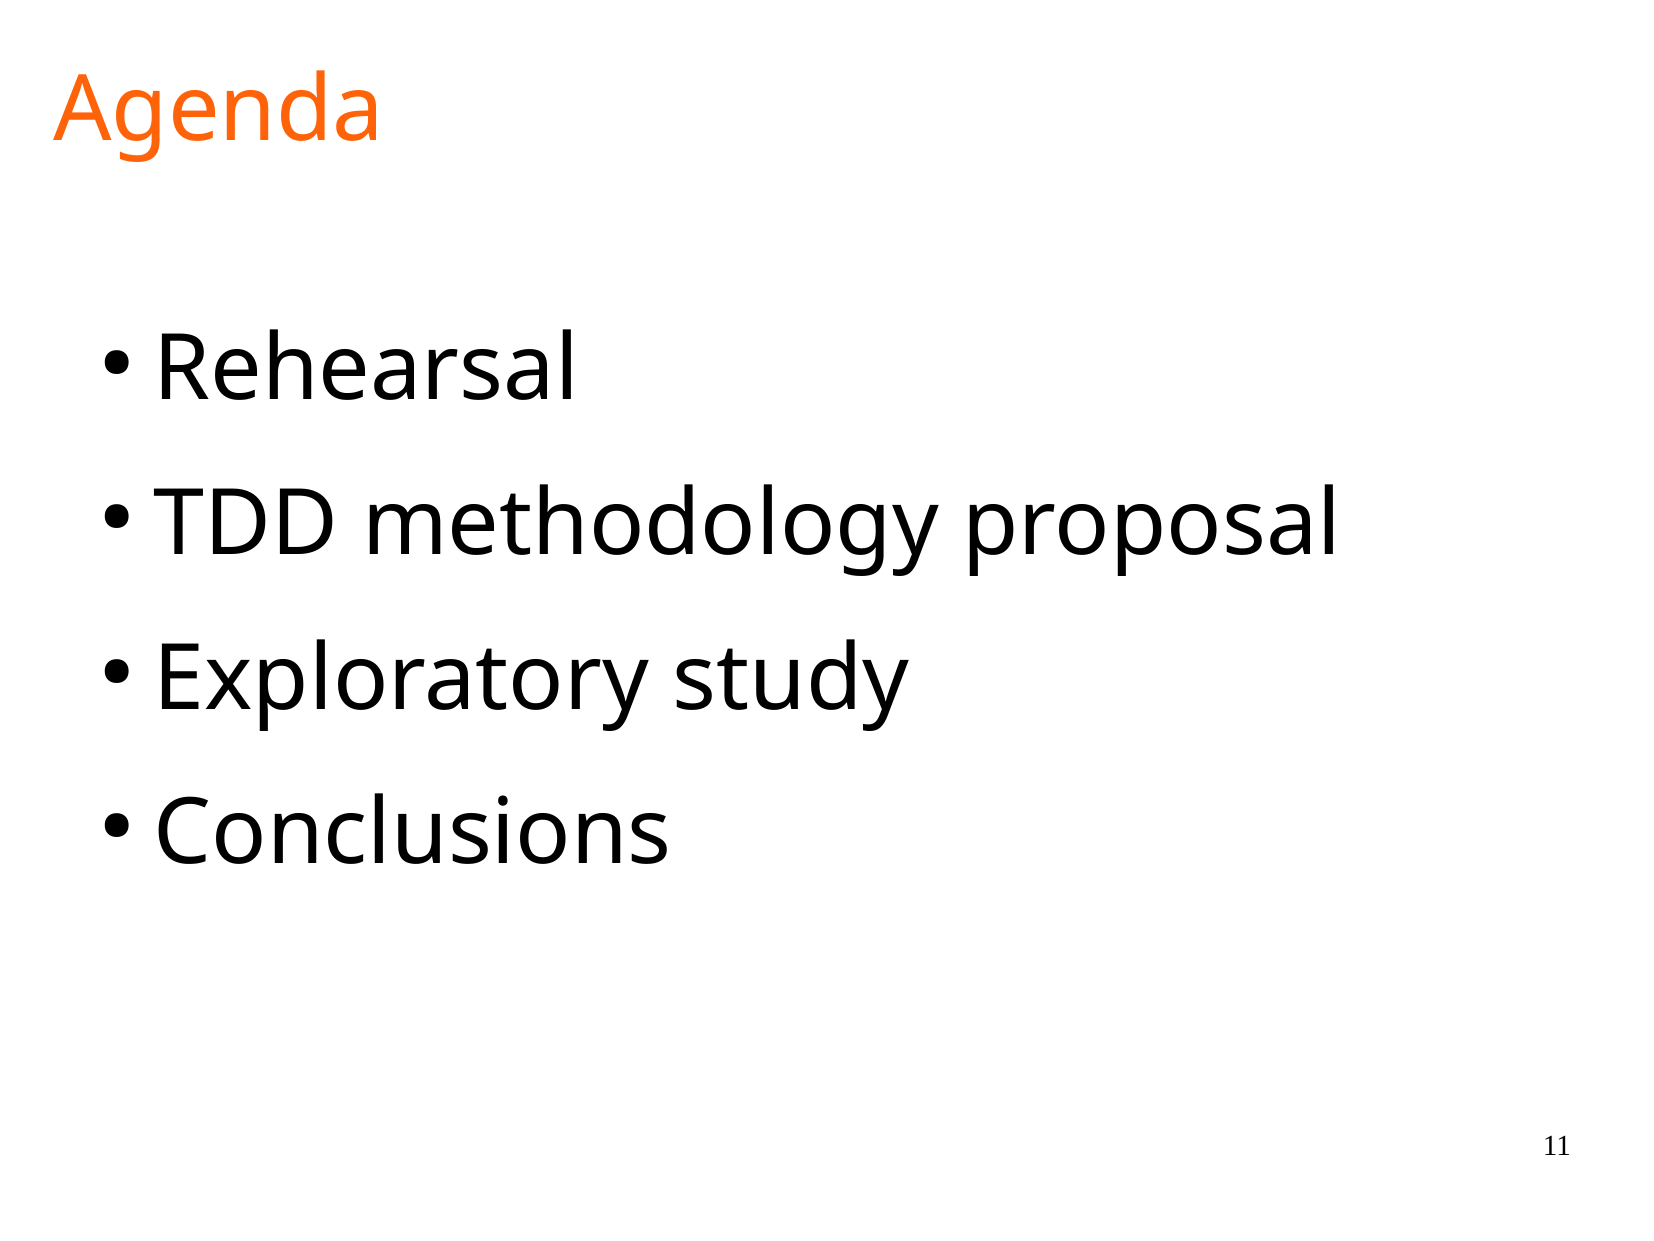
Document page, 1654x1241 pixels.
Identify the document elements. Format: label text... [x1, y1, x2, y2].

title Agenda [53, 11, 1542, 198]
list Rehearsal TDD methodology proposal Exploratory study Conclusions [82, 302, 1571, 1121]
